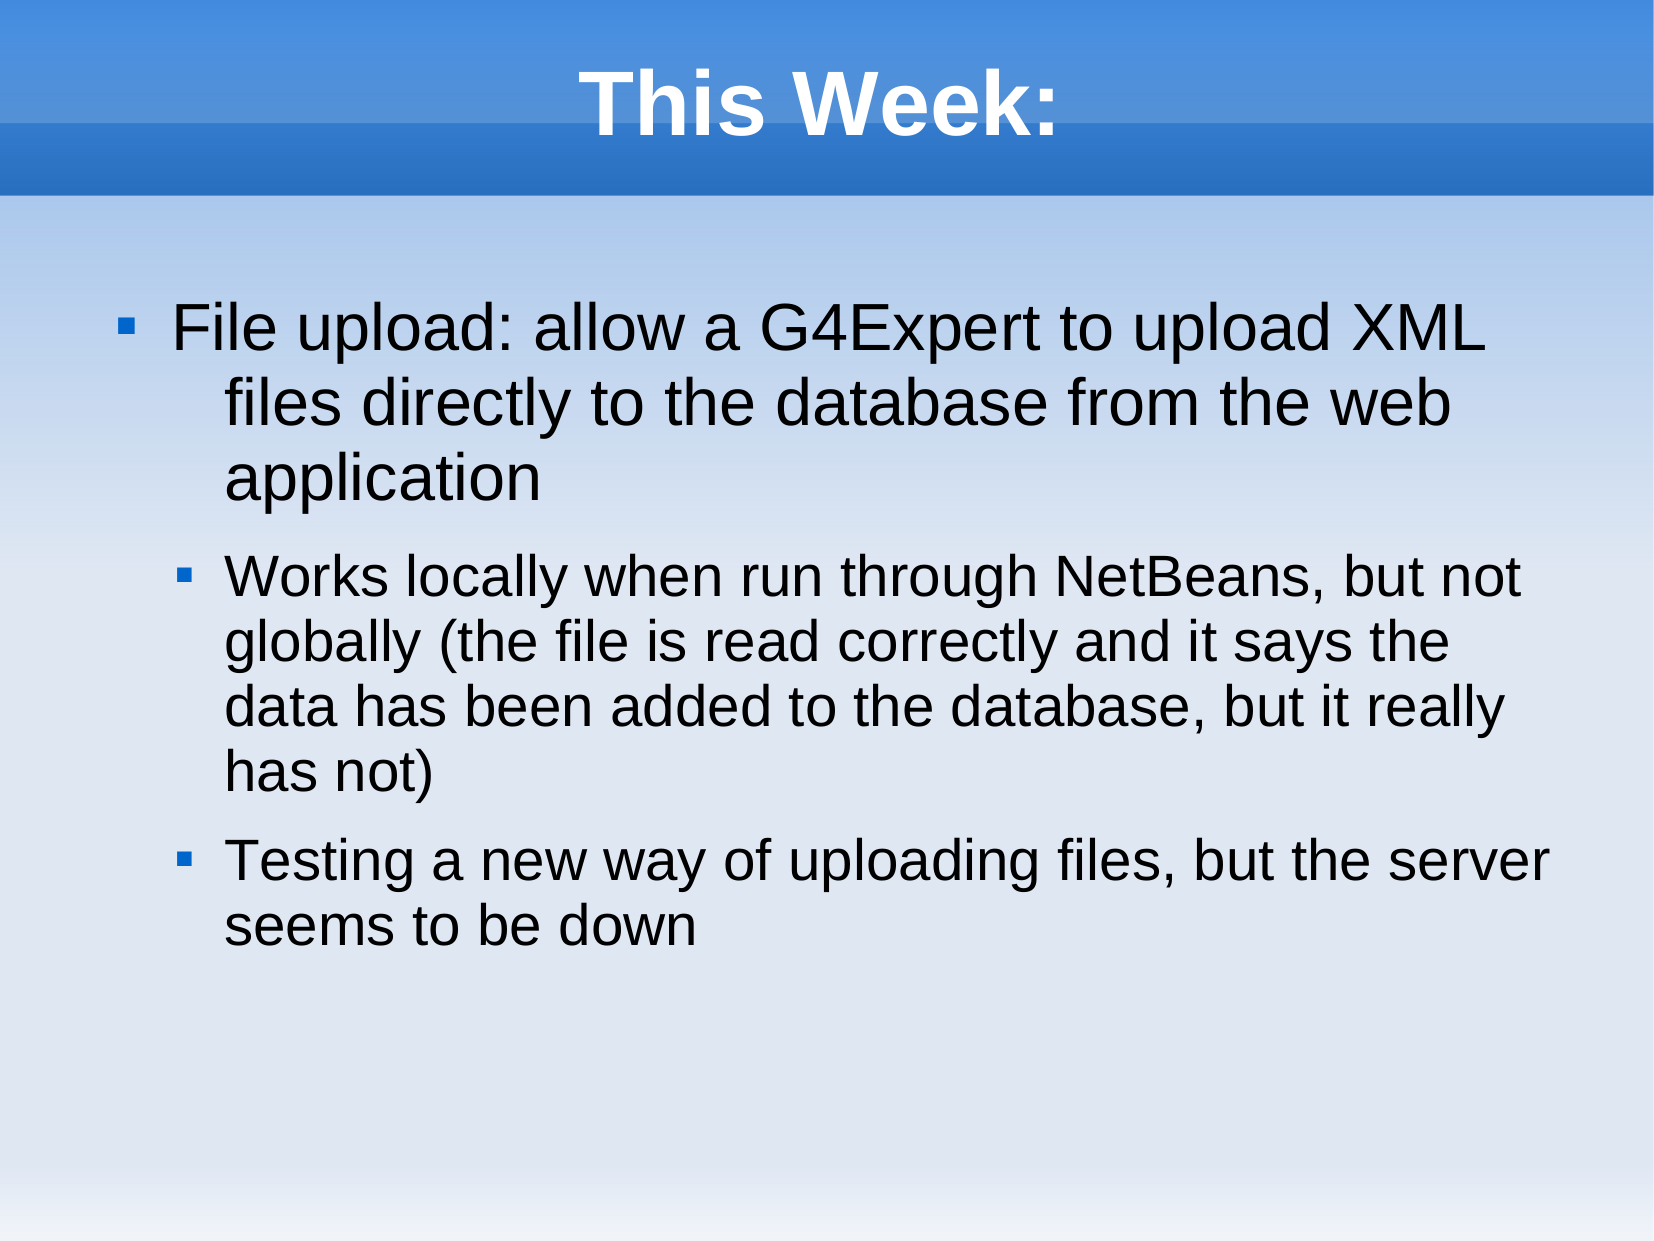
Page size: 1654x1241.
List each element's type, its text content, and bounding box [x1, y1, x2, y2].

list File upload: allow a G4Expert to upload XML files directly to the database from the web application Works locally when run through NetBeans, but not globally (the file is read correctly and it says the data has been added to the database, but it really has not) Testing a new way of uploading files, but the server seems to be down [82, 290, 1571, 1109]
title This Week: [76, 0, 1565, 208]
picture [0, 0, 1654, 1241]
